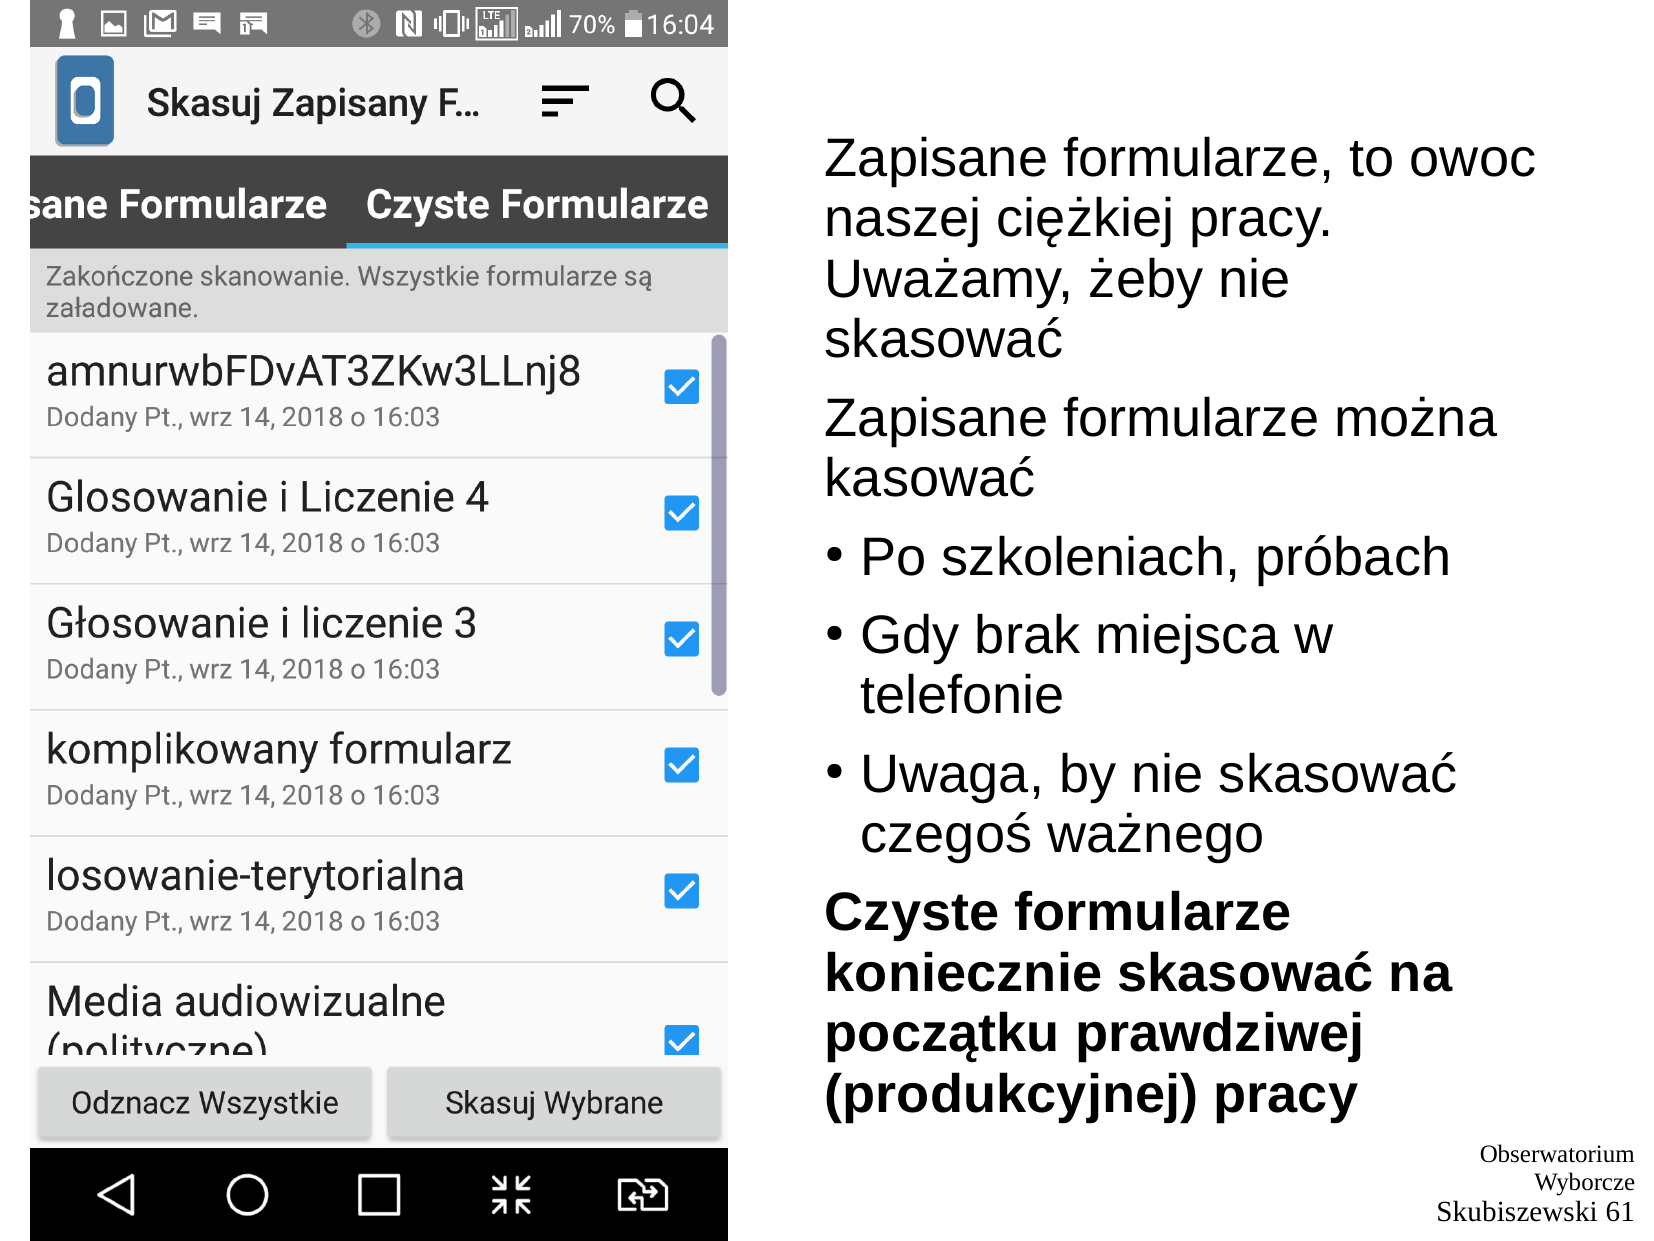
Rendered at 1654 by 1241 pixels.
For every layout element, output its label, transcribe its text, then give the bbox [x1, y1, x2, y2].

picture [30, 0, 728, 1241]
text_box Zapisane formularze, to owoc naszej ciężkiej pracy. Uważamy, żeby nie skasować Zapisane formularze można kasować Po szkoleniach, próbach Gdy brak miejsca w telefonie Uwaga, by nie skasować czegoś ważnego Czyste formularze koniecznie skasować na początku prawdziwej (produkcyjnej) pracy [810, 120, 1561, 1132]
